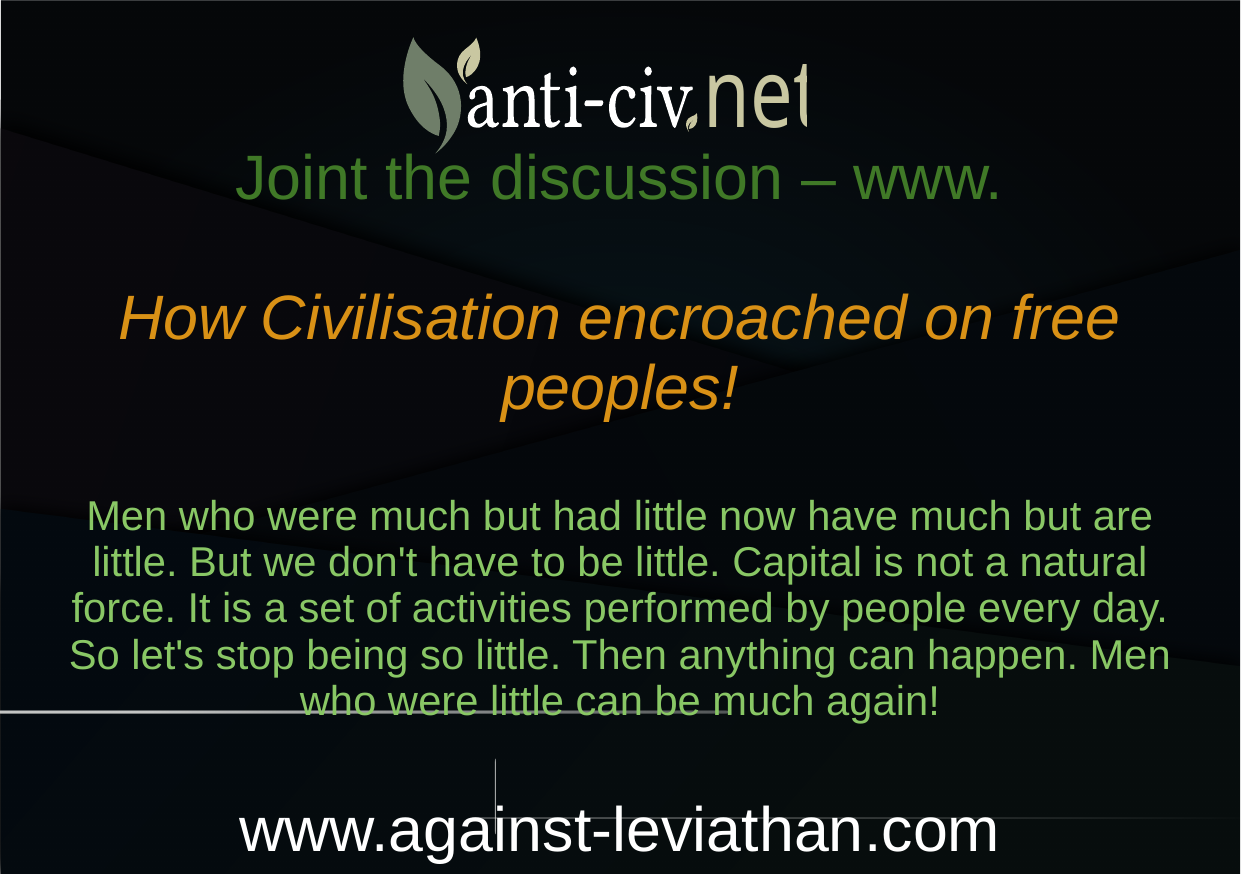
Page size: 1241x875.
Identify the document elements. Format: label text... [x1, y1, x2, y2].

picture [0, 0, 1241, 874]
subtitle Joint the discussion – www. How Civilisation encroached on free peoples! Men who were much but had little now have much but are little. But we don't have to be little. Capital is not a natural force. It is a set of activities performed by people every day. So let's stop being so little. Then anything can happen. Men who were little can be much again! www.against-leviathan.com [62, 117, 1179, 874]
